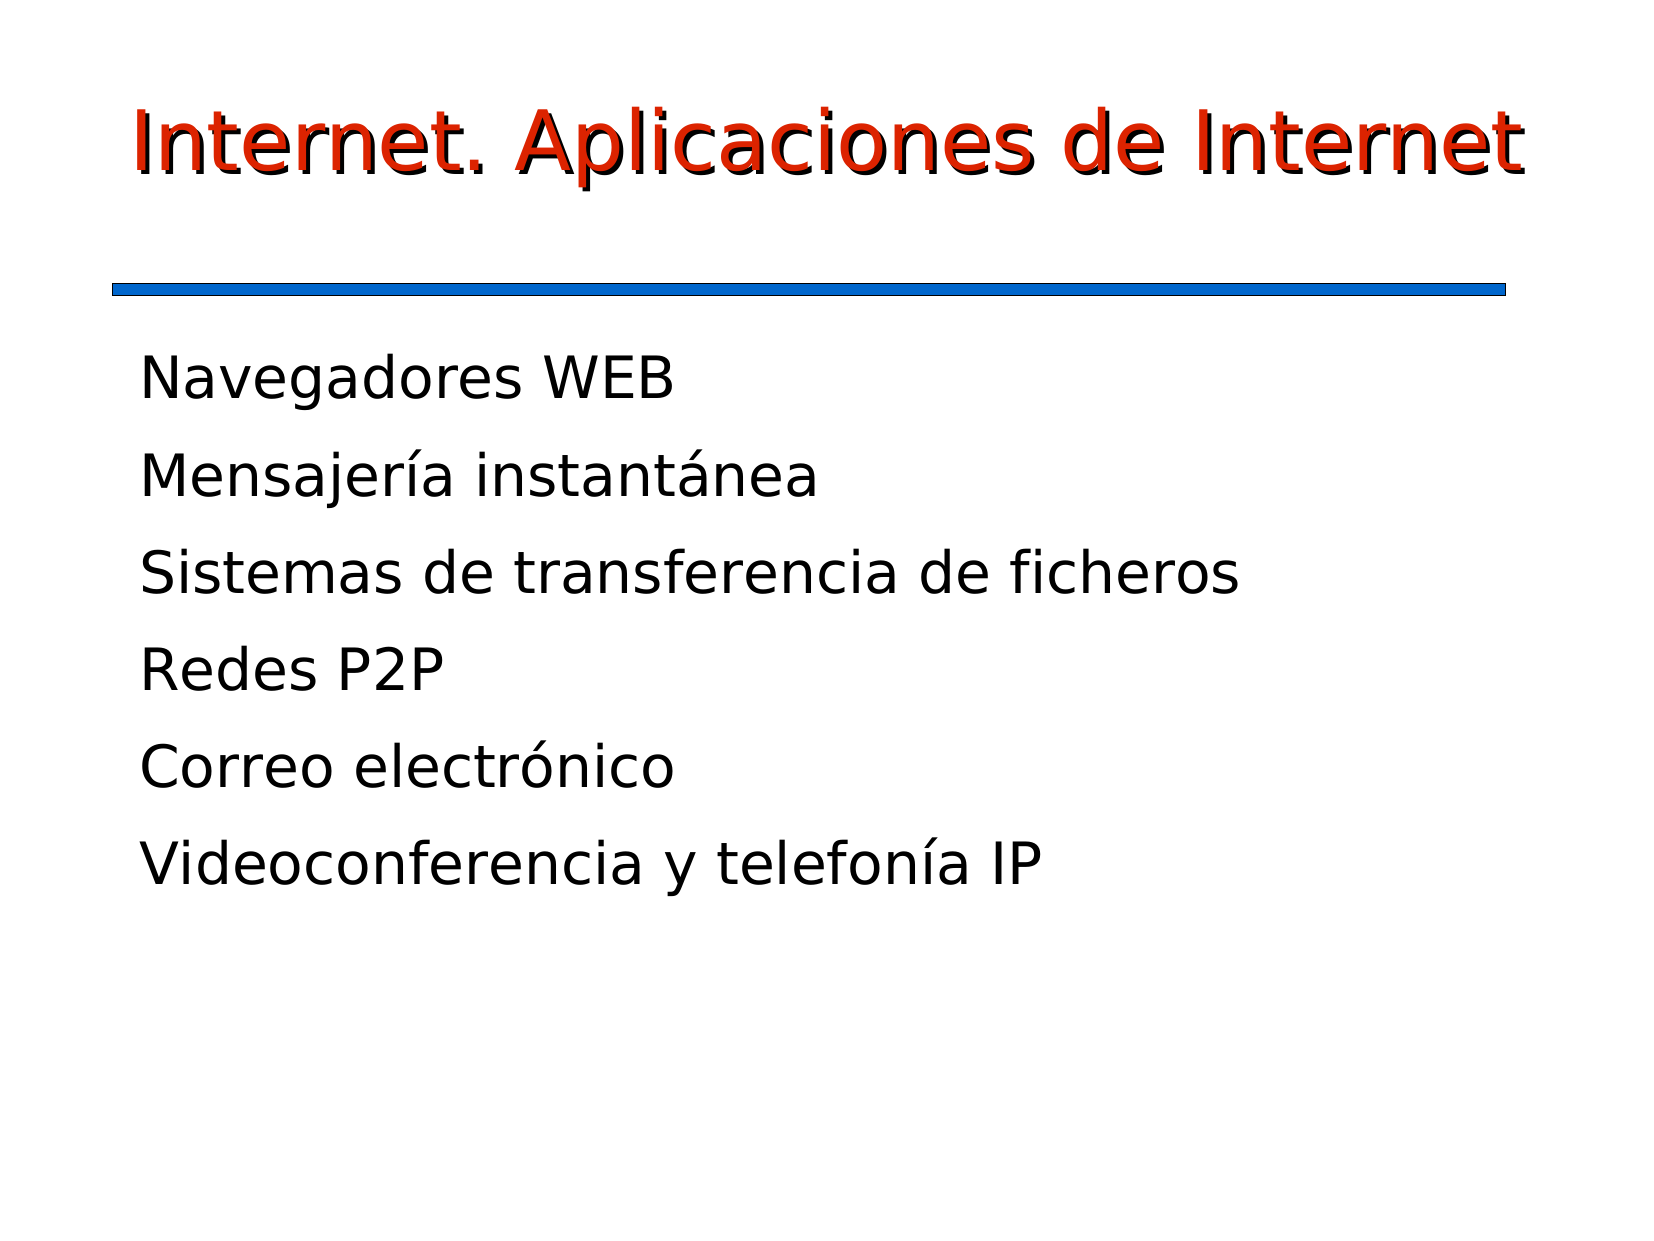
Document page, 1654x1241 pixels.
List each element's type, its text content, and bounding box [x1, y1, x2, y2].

list Navegadores WEB Mensajería instantánea Sistemas de transferencia de ficheros Redes P2P Correo electrónico Videoconferencia y telefonía IP [121, 344, 1534, 1127]
title Internet. Aplicaciones de Internet [121, 37, 1534, 246]
